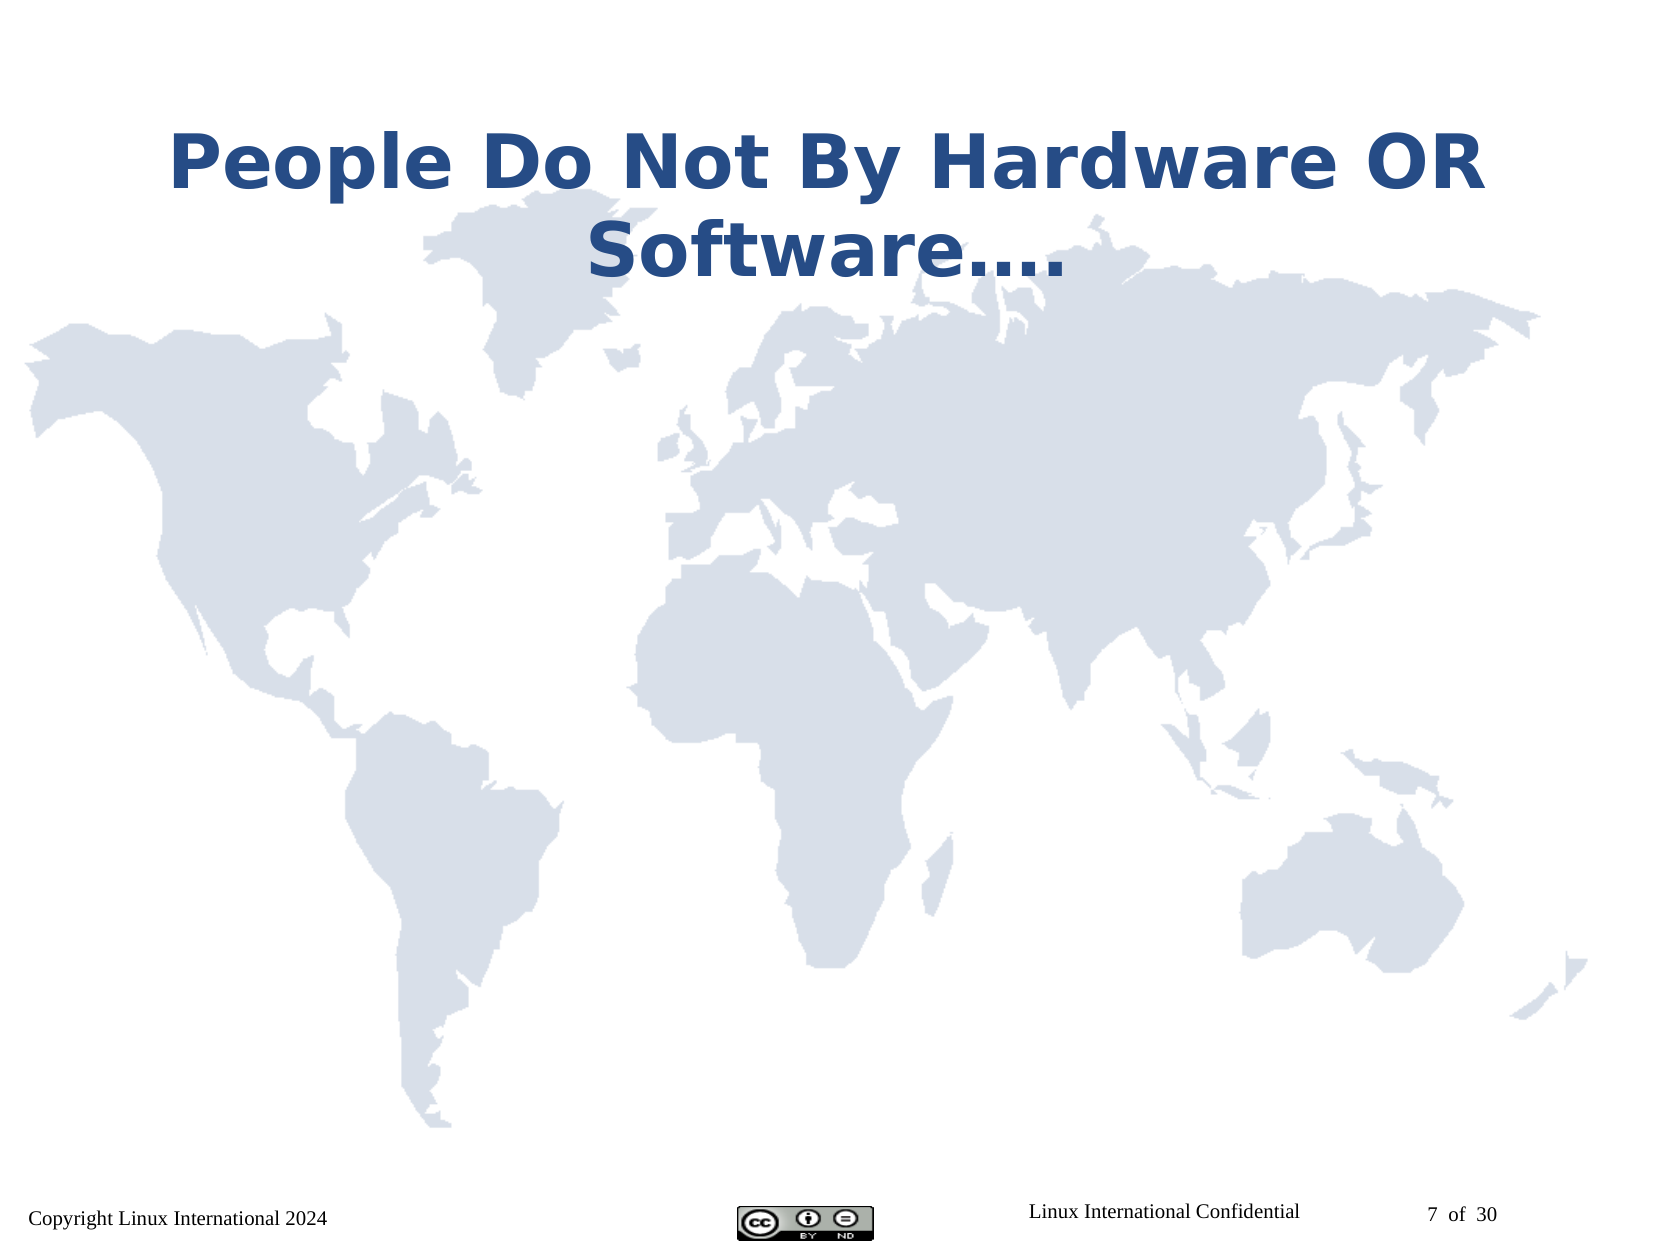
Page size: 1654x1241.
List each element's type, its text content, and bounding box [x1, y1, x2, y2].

picture [737, 1206, 874, 1241]
title People Do Not By Hardware OR Software…. [121, 102, 1534, 310]
picture [0, 108, 1616, 1164]
